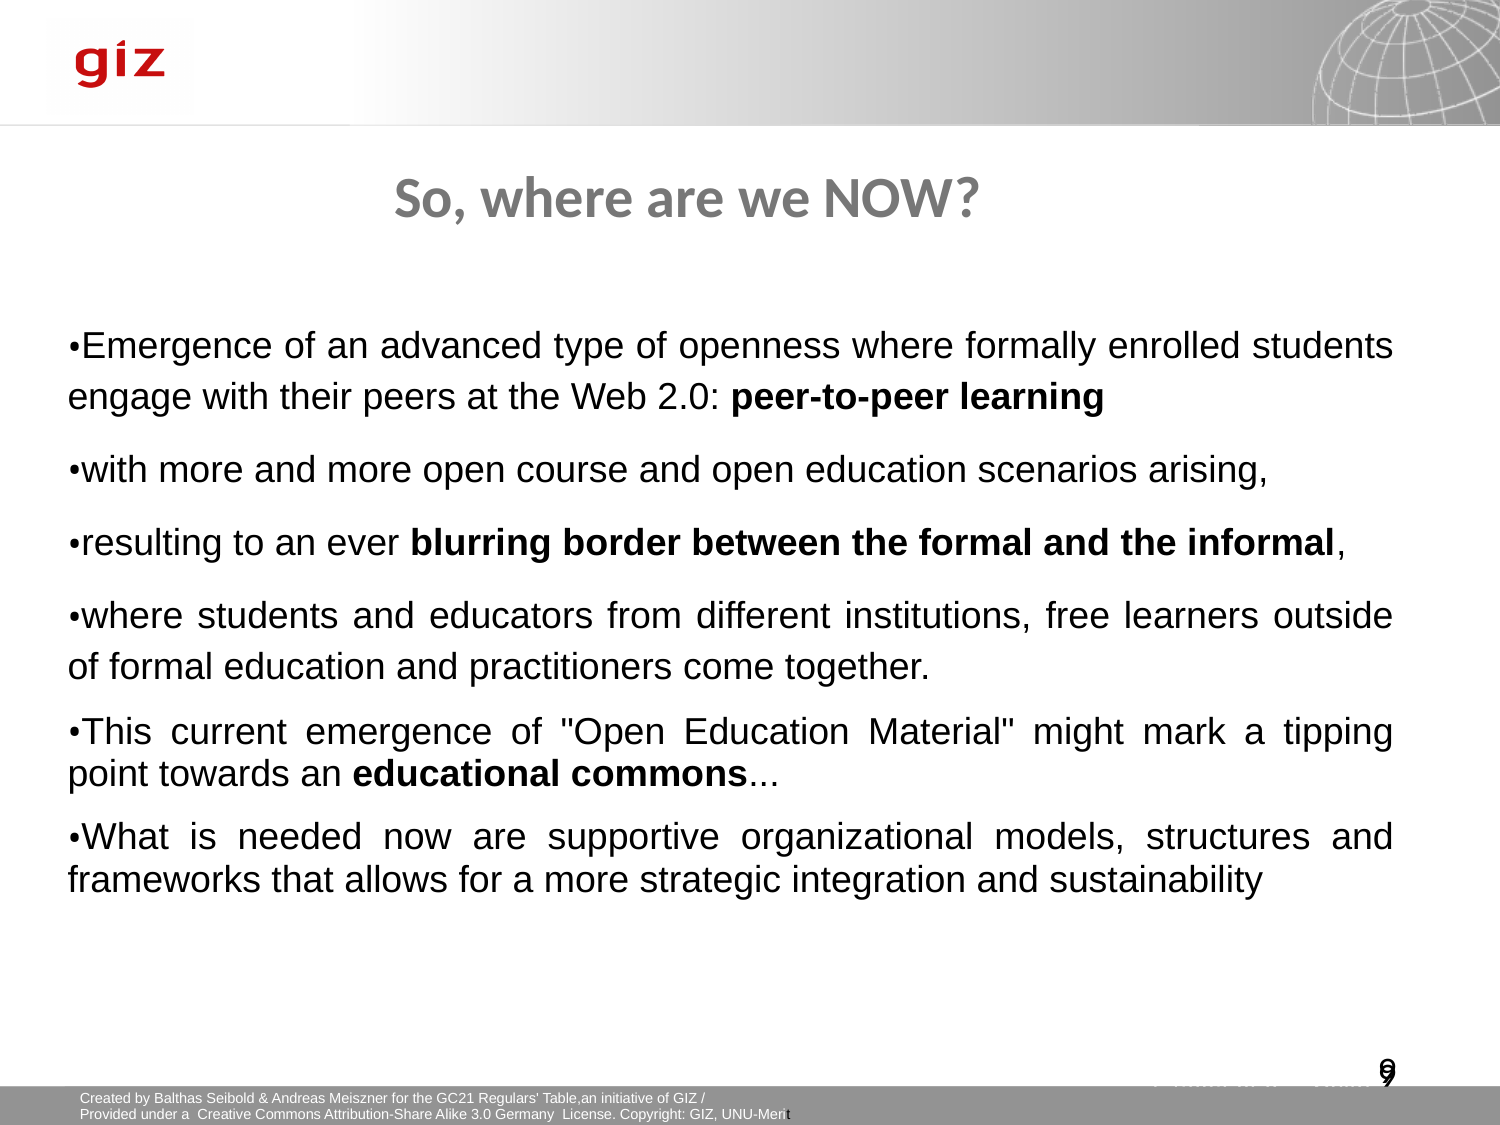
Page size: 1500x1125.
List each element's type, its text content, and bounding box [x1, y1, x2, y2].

text_box So, where are we NOW? [35, 164, 1341, 283]
list Emergence of an advanced type of openness where formally enrolled students engage with their peers at the Web 2.0: peer-to-peer learning with more and more open course and open education scenarios arising, resulting to an ever blurring border between the formal and the informal, where students and educators from different institutions, free learners outside of formal education and practitioners come together. This current emergence of "Open Education Material" might mark a tipping point towards an educational commons... What is needed now are supportive organizational models, structures and frameworks that allows for a more strategic integration and sustainability [67, 312, 1400, 1036]
